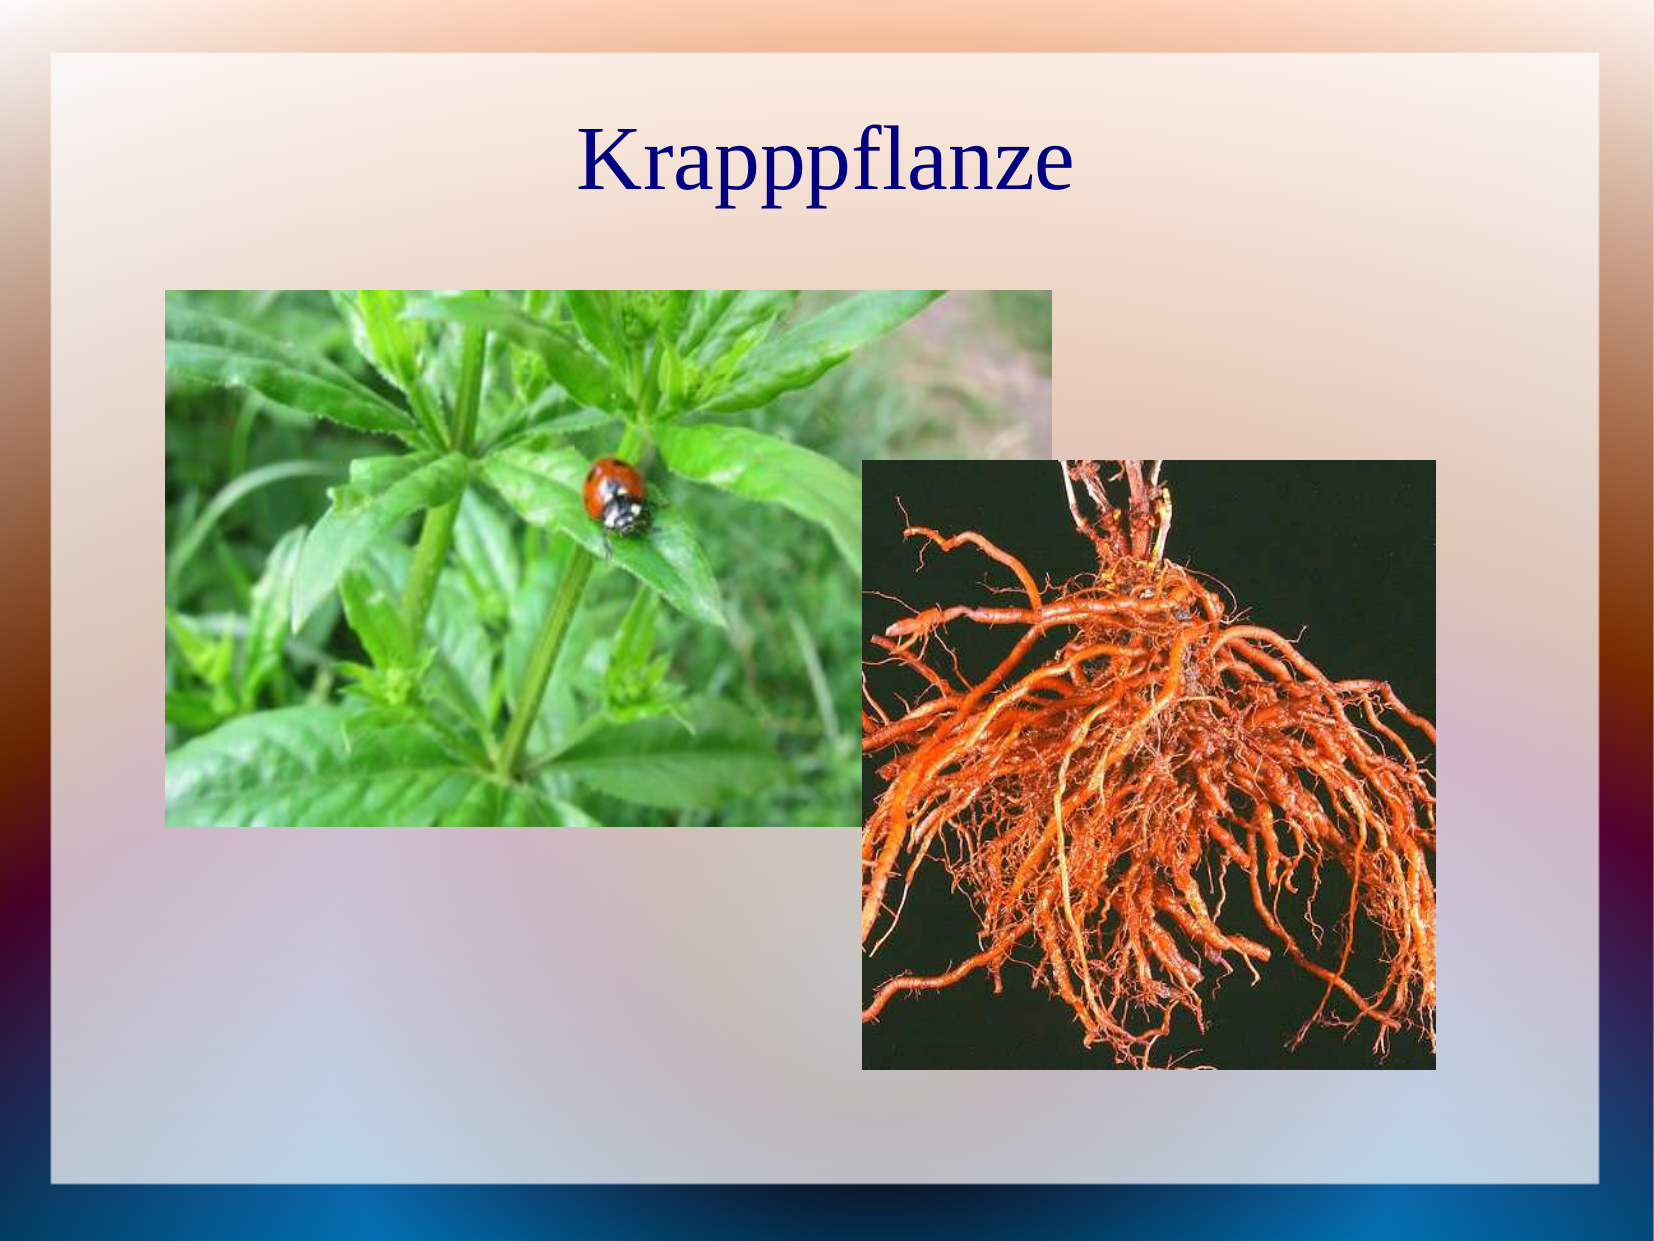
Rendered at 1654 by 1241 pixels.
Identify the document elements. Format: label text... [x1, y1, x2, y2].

picture [0, 0, 1654, 1241]
title Krapppflanze [82, 55, 1571, 263]
